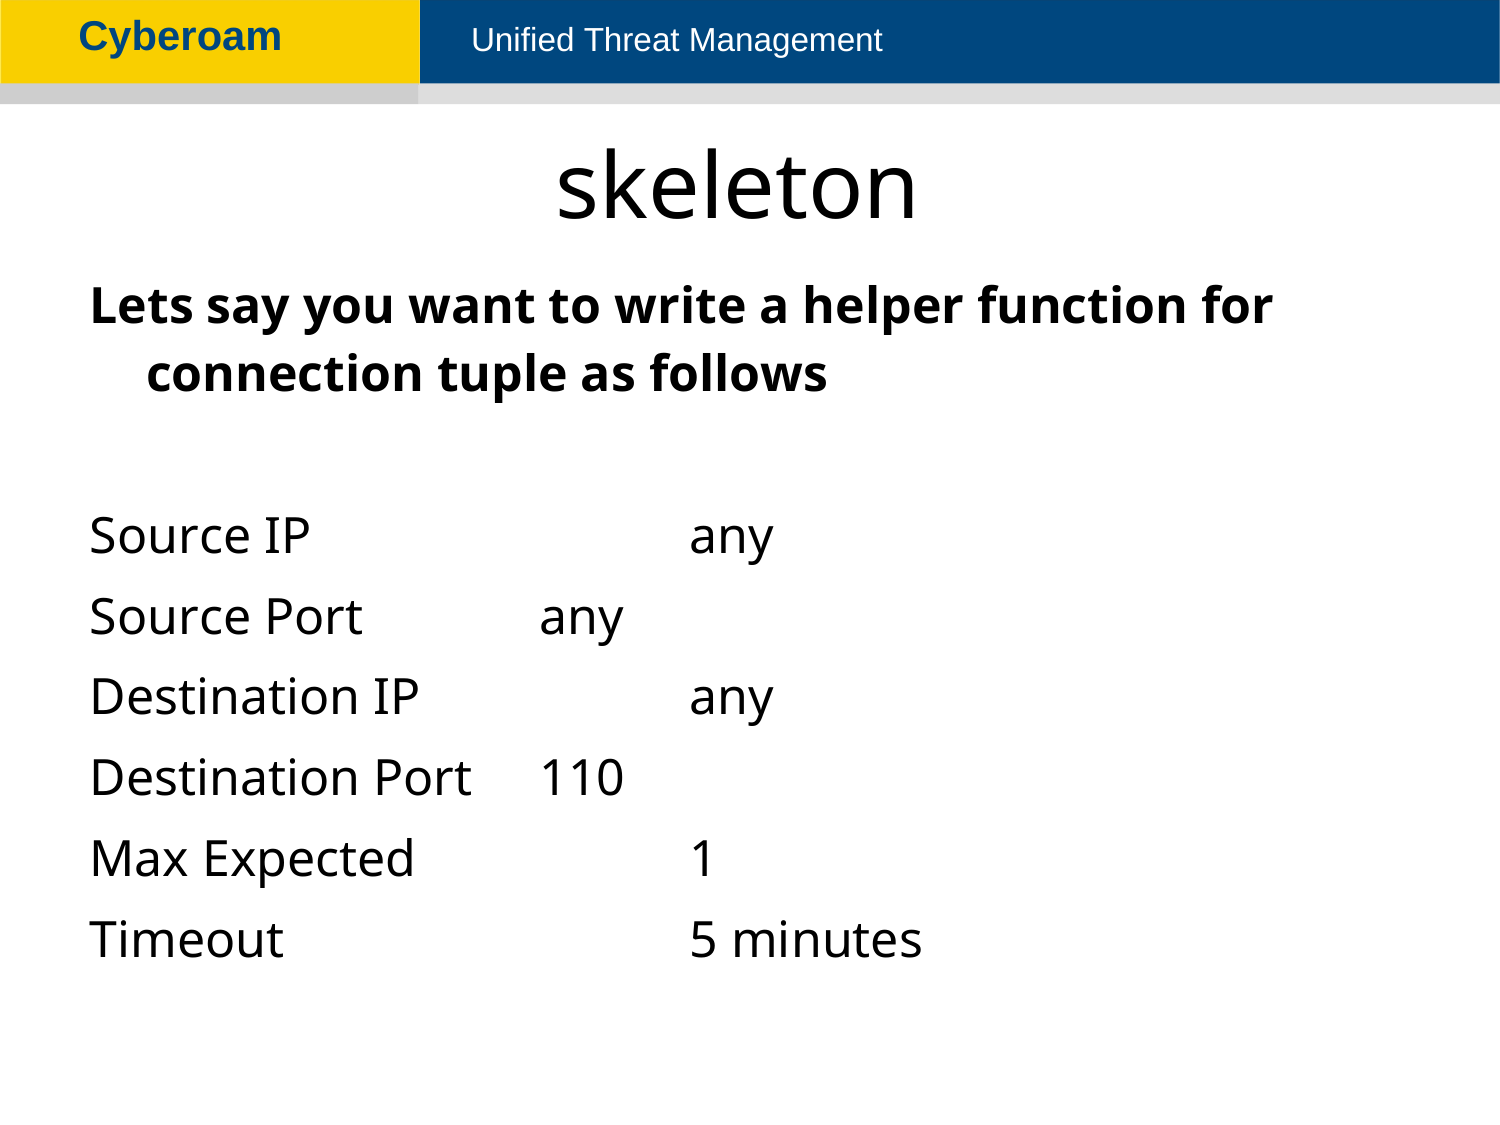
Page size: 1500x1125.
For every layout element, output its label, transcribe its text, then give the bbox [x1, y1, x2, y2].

list Lets say you want to write a helper function for connection tuple as follows Source IP any Source Port any Destination IP any Destination Port 110 Max Expected 1 Timeout 5 minutes [75, 262, 1426, 1006]
picture [0, 0, 1500, 83]
title skeleton [75, 112, 1426, 240]
